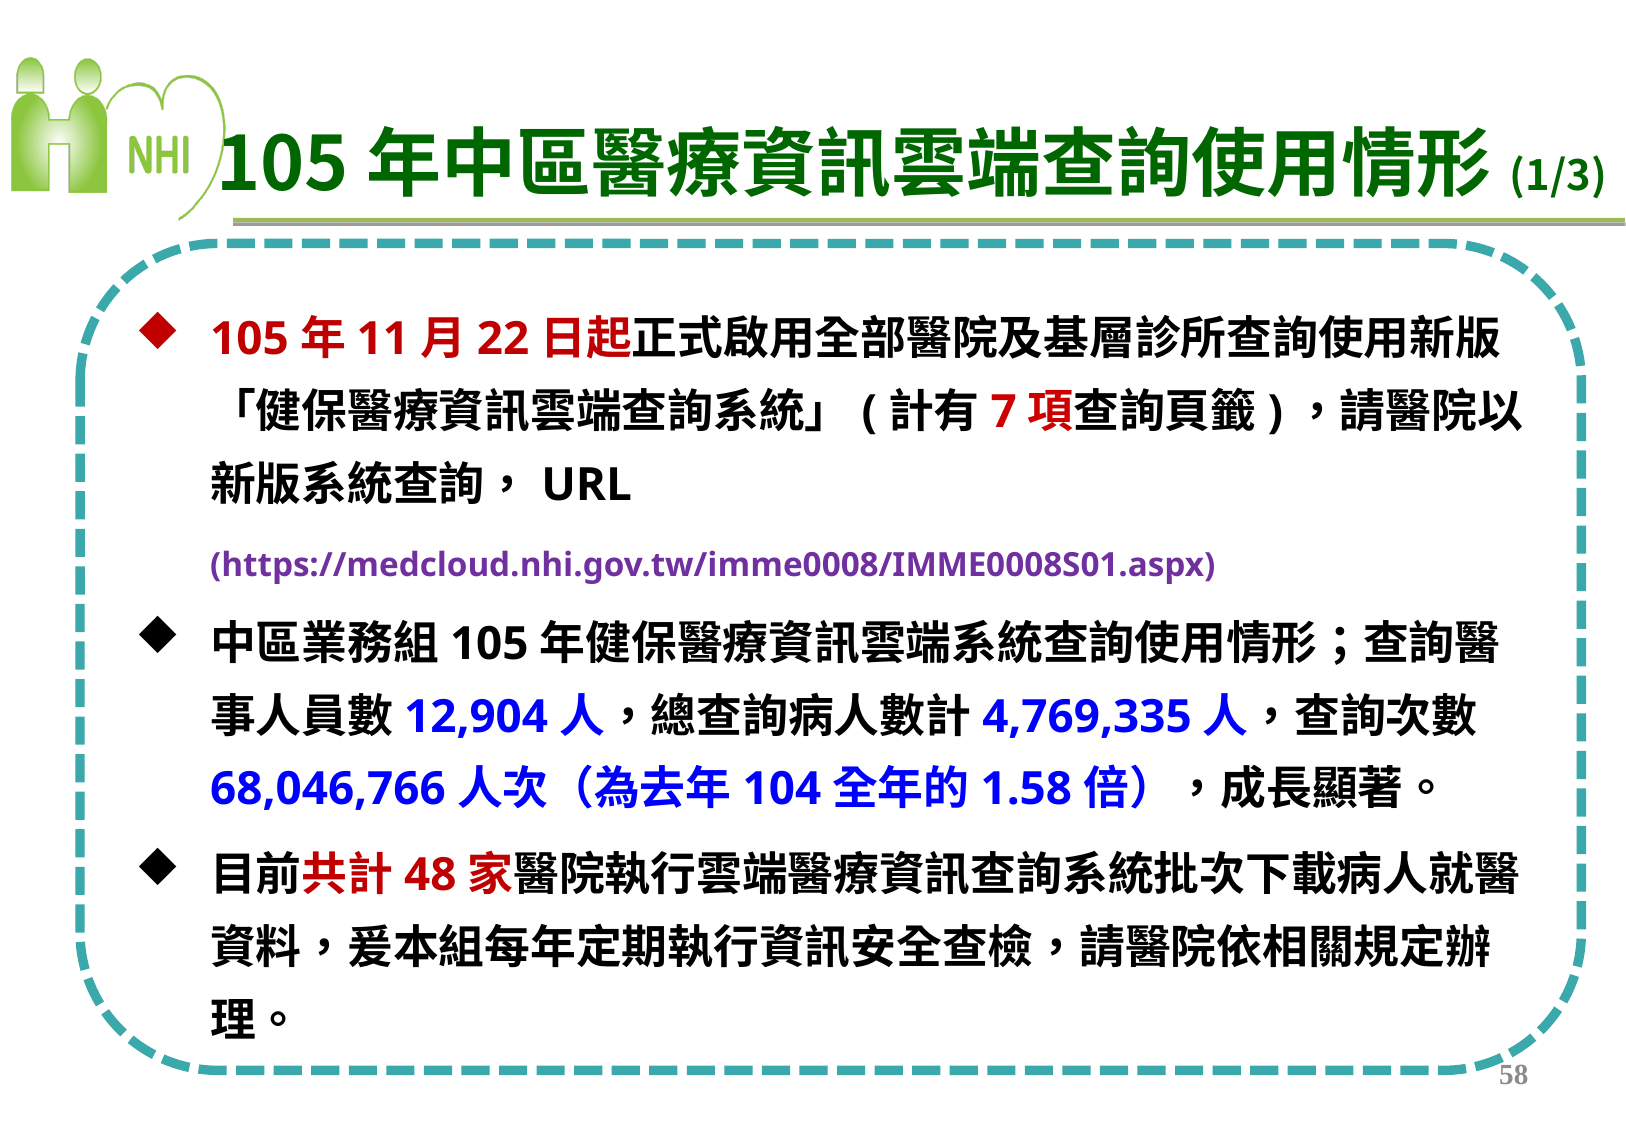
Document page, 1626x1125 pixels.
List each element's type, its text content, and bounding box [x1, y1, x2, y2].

slide_number <編號> [1164, 1042, 1544, 1103]
title 105年中區醫療資訊雲端查詢使用情形(1/3) [198, 78, 1625, 244]
text_box 105年11月22日起正式啟用全部醫院及基層診所查詢使用新版「健保醫療資訊雲端查詢系統」(計有7項查詢頁籤)，請醫院以新版系統查詢，URL (https://medcloud.nhi.gov.tw/imme0008/IMME0008S01.aspx) 中區業務組105年健保醫療資訊雲端系統查詢使用情形；查詢醫事人員數12,904人，總查詢病人數計4,769,335人，查詢次數68,046,766人次（為去年104全年的1.58倍），成長顯著。 目前共計48家醫院執行雲端醫療資訊查詢系統批次下載病人就醫資料，爰本組每年定期執行資訊安全查檢，請醫院依相關規定辦理。 [80, 243, 1582, 1071]
picture [0, 42, 233, 233]
